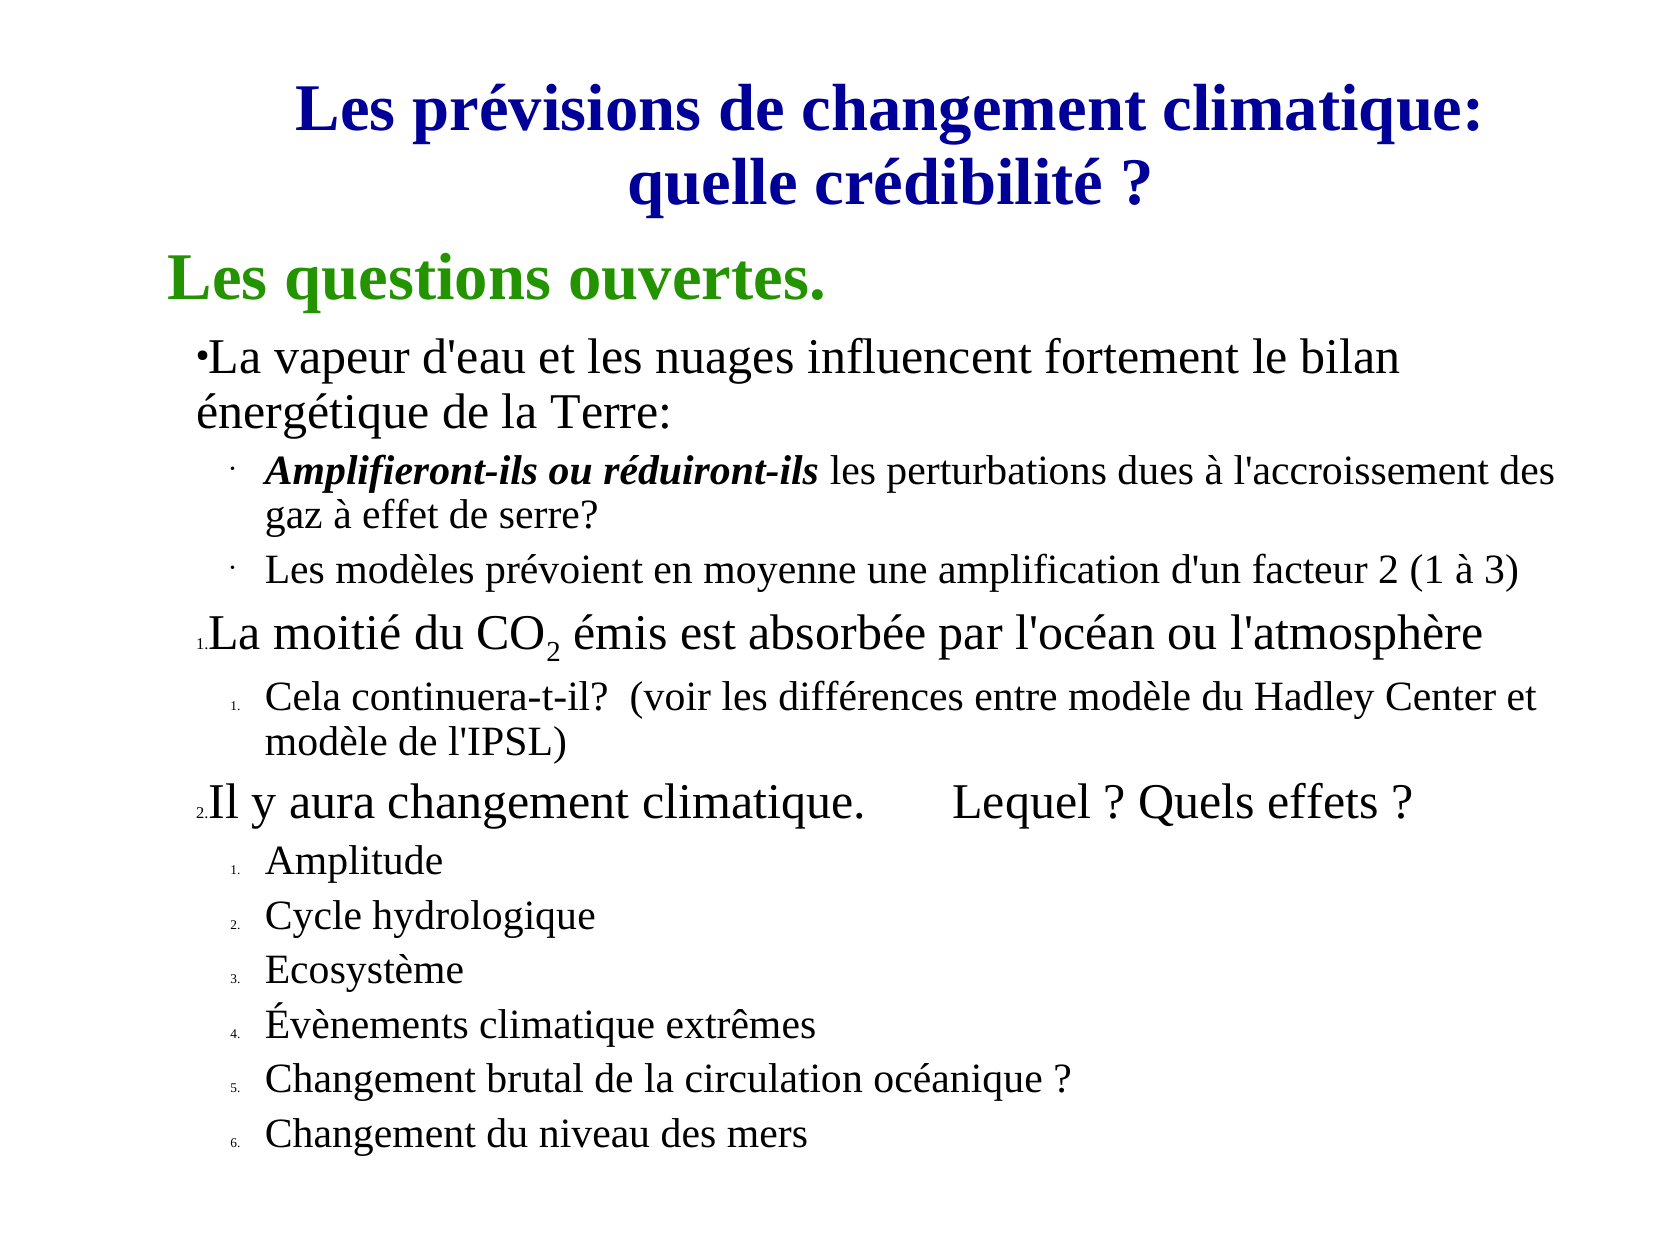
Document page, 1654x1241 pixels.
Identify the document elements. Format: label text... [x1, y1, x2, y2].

title Les prévisions de changement climatique: quelle crédibilité ? [195, 58, 1587, 232]
text_box Les questions ouvertes. [153, 230, 1542, 323]
list La vapeur d'eau et les nuages influencent fortement le bilan énergétique de la Terre: Amplifieront-ils ou réduiront-ils les perturbations dues à l'accroissement des gaz à effet de serre? Les modèles prévoient en moyenne une amplification d'un facteur 2 (1 à 3) La moitié du CO2 émis est absorbée par l'océan ou l'atmosphère Cela continuera-t-il? (voir les différences entre modèle du Hadley Center et modèle de l'IPSL) Il y aura changement climatique. Lequel ? Quels effets ? Amplitude Cycle hydrologique Ecosystème Évènements climatique extrêmes Changement brutal de la circulation océanique ? Changement du niveau des mers [181, 320, 1573, 1182]
